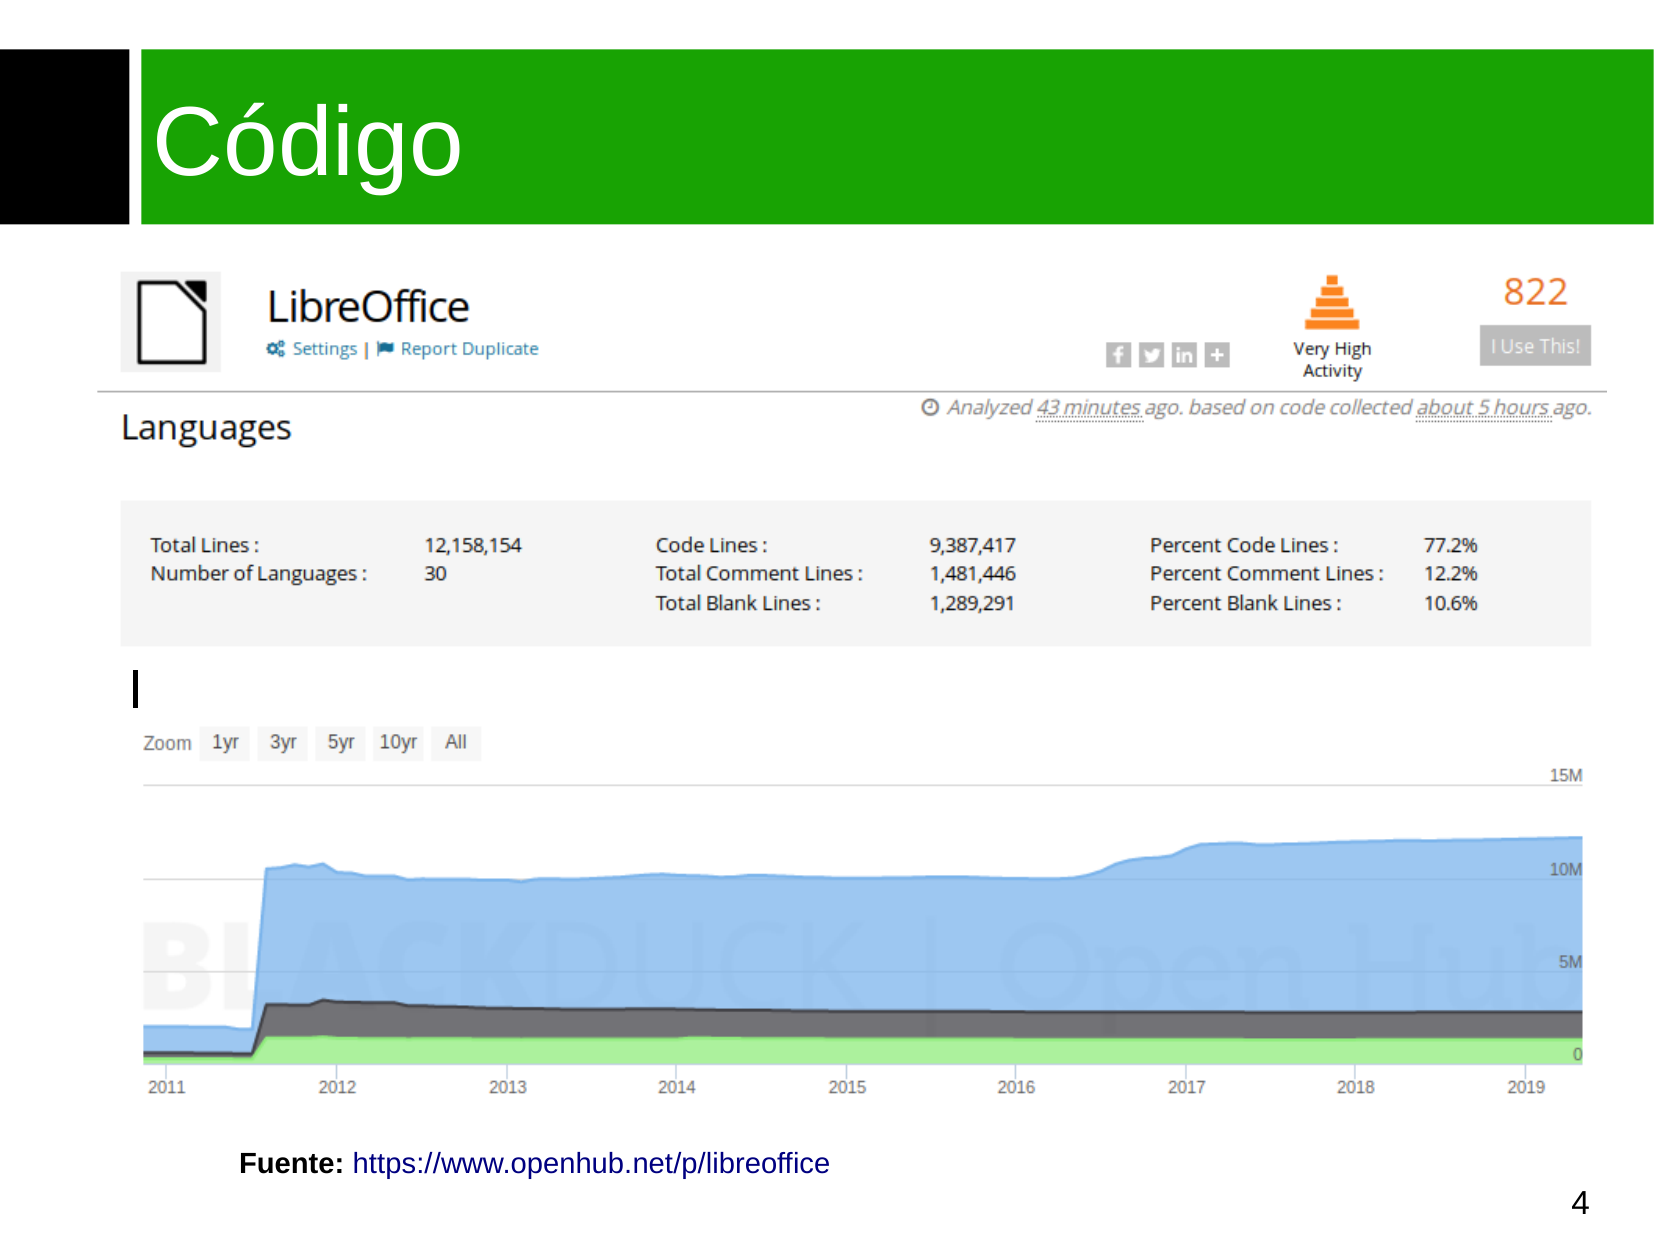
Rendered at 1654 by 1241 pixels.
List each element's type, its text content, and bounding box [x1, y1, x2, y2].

text_box Fuente: https://www.openhub.net/p/libreoffice [224, 1139, 1571, 1188]
title Código [152, 72, 1654, 211]
picture [96, 247, 1607, 670]
picture [117, 708, 1600, 1128]
